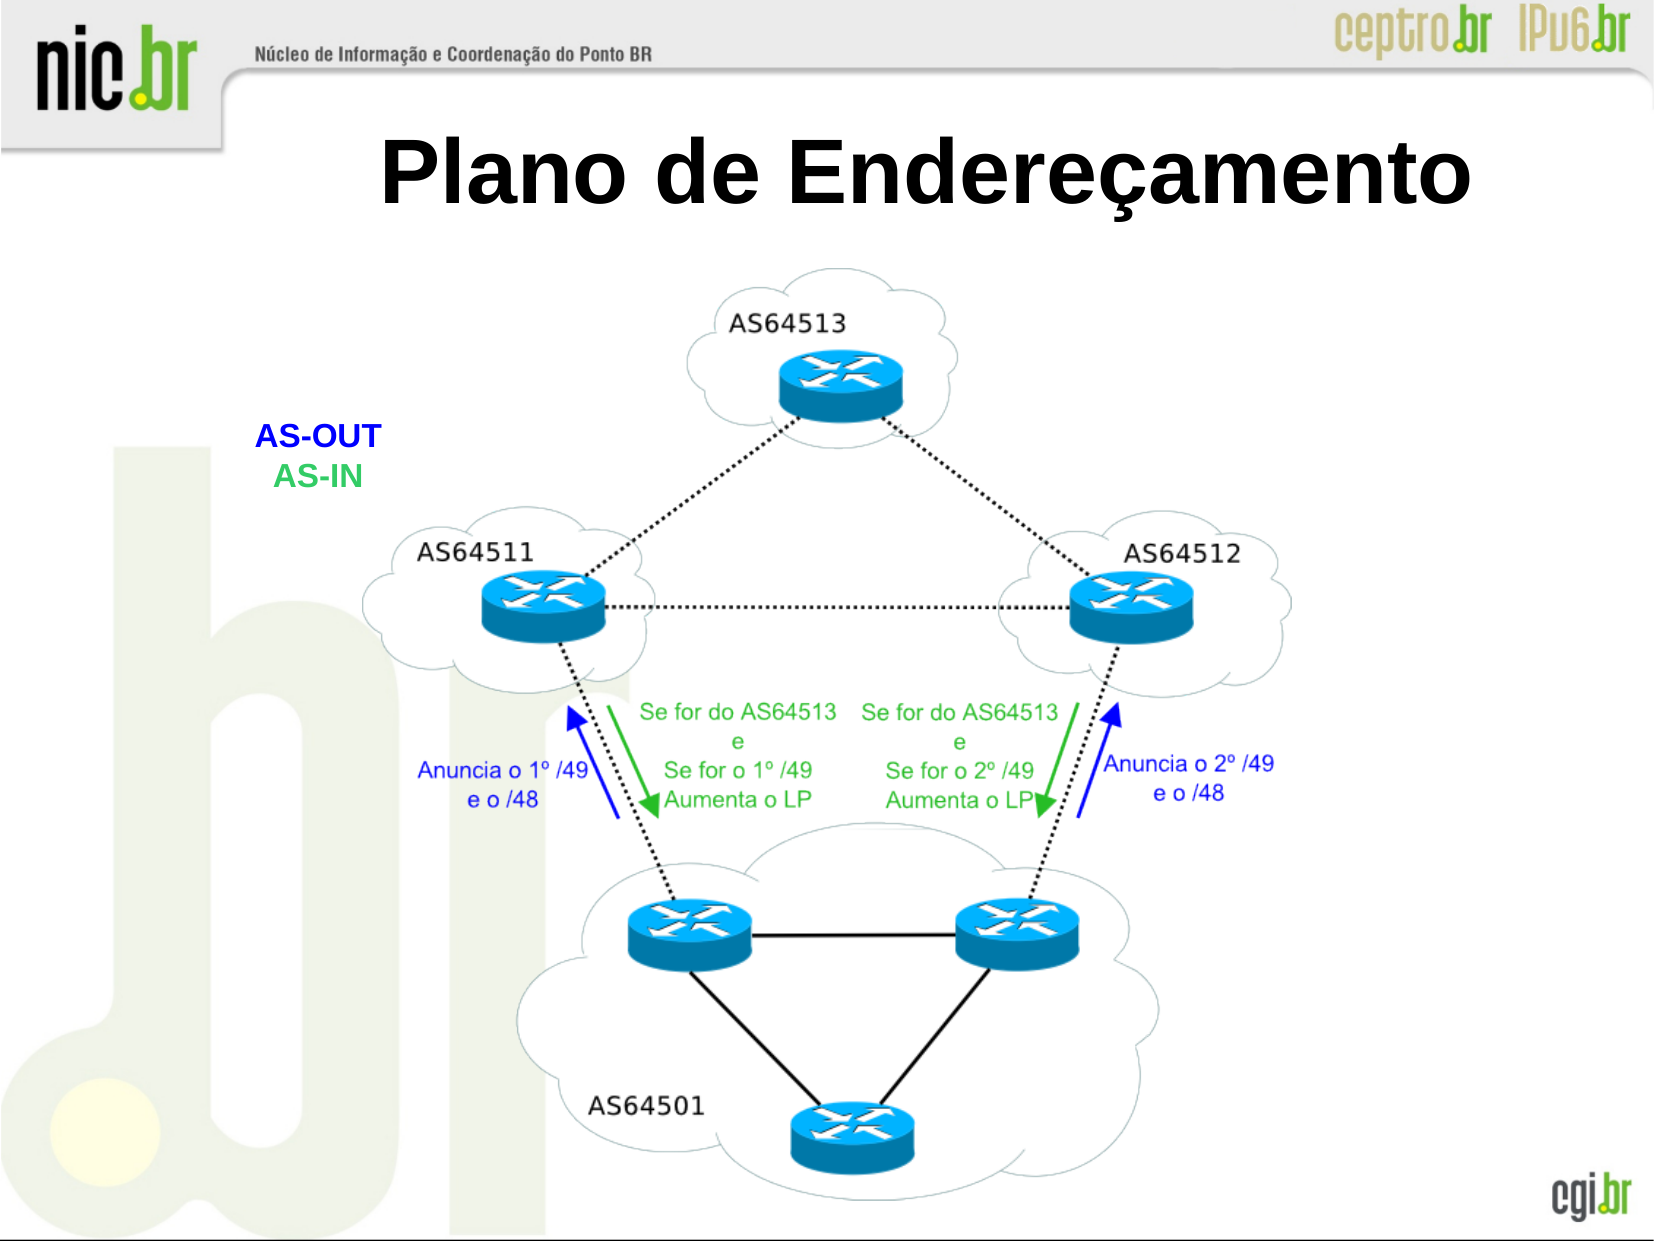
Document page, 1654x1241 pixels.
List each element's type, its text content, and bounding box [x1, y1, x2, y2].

text_box Plano de Endereçamento [189, 97, 1654, 216]
text_box AS-OUT AS-IN [247, 407, 362, 487]
picture [0, 0, 1654, 1241]
